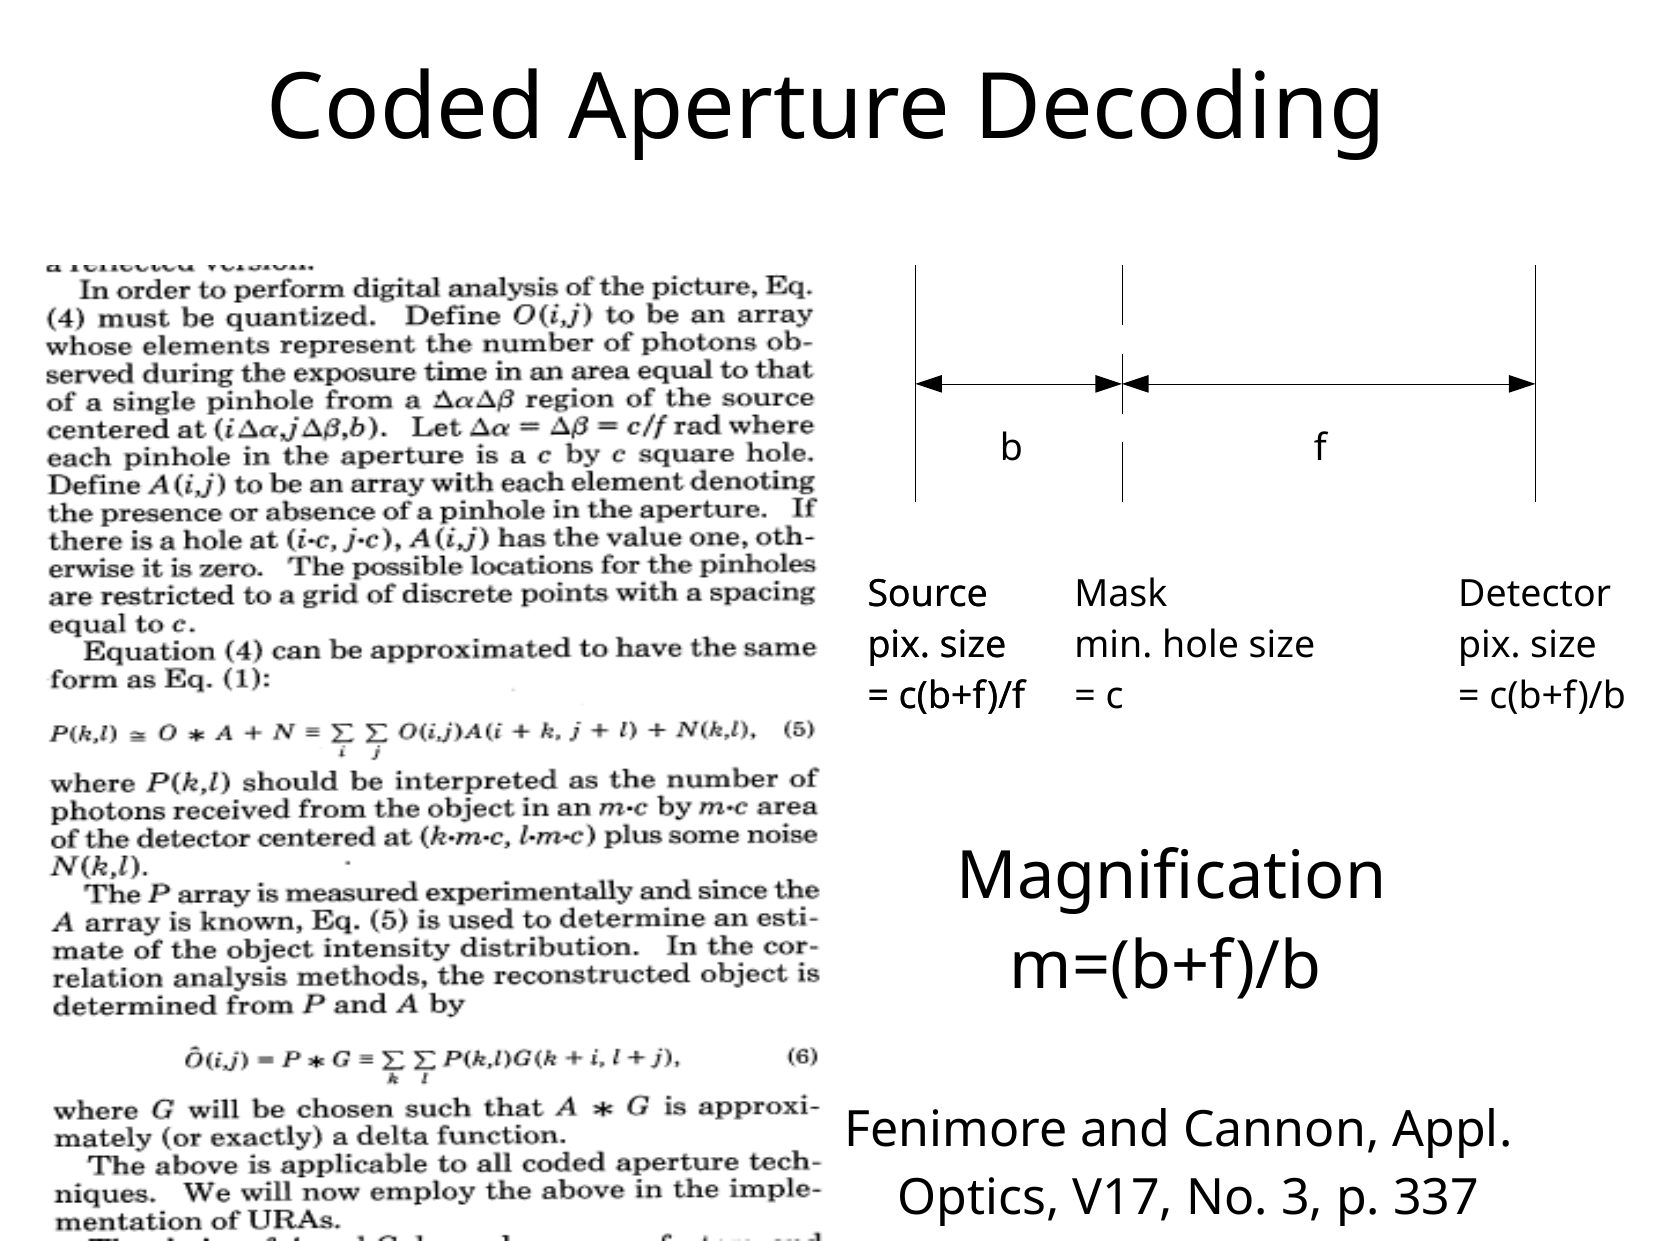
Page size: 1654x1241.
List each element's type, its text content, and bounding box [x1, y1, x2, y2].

text_box Detector pix. size = c(b+f)/b [1443, 559, 1631, 709]
title Coded Aperture Decoding [82, 29, 1571, 178]
picture [29, 265, 857, 1241]
text_box b [985, 412, 1034, 473]
text_box Mask min. hole size = c [1059, 559, 1300, 709]
text_box Source pix. size = c(b+f)/f [852, 559, 1034, 709]
list Fenimore and Cannon, Appl. Optics, V17, No. 3, p. 337 (1978) [826, 1092, 1625, 1218]
list Magnification m=(b+f)/b [938, 826, 1477, 1034]
text_box f [1299, 412, 1341, 473]
